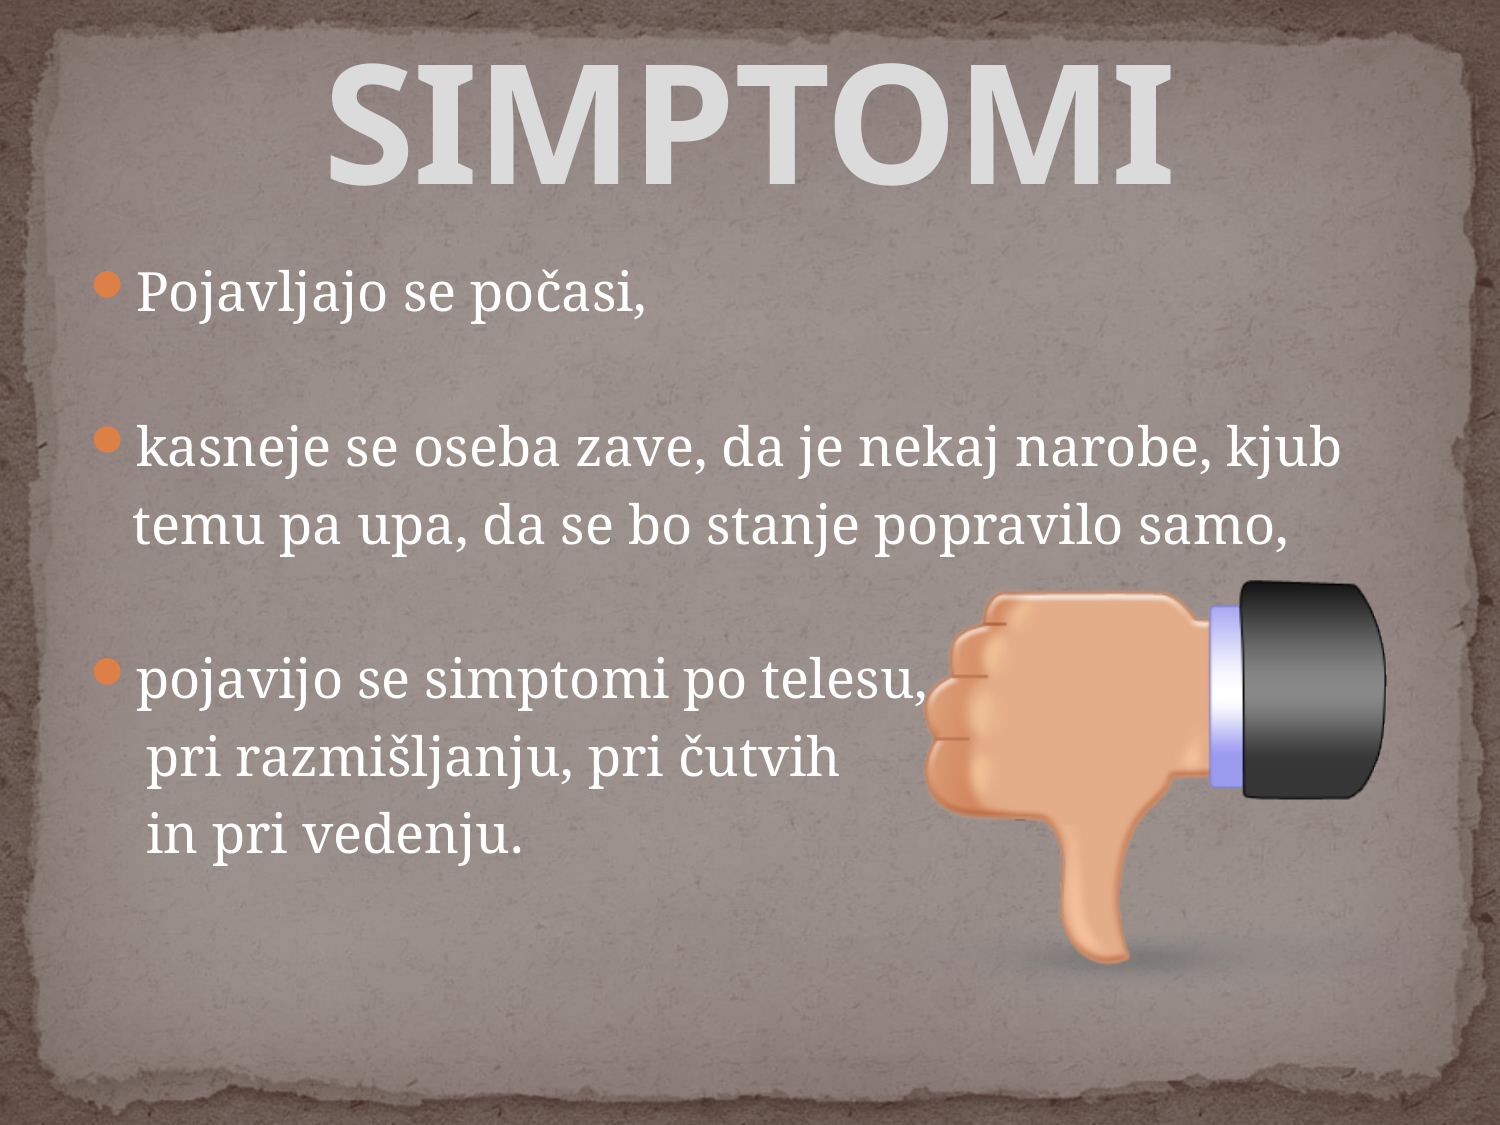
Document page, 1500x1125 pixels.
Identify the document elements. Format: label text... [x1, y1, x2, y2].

picture [0, 0, 1500, 1125]
title SIMPTOMI [75, 24, 1425, 225]
list Pojavljajo se počasi, kasneje se oseba zave, da je nekaj narobe, kjub temu pa upa, da se bo stanje popravilo samo, pojavijo se simptomi po telesu, pri razmišljanju, pri čutvih in pri vedenju. [75, 249, 1425, 1000]
